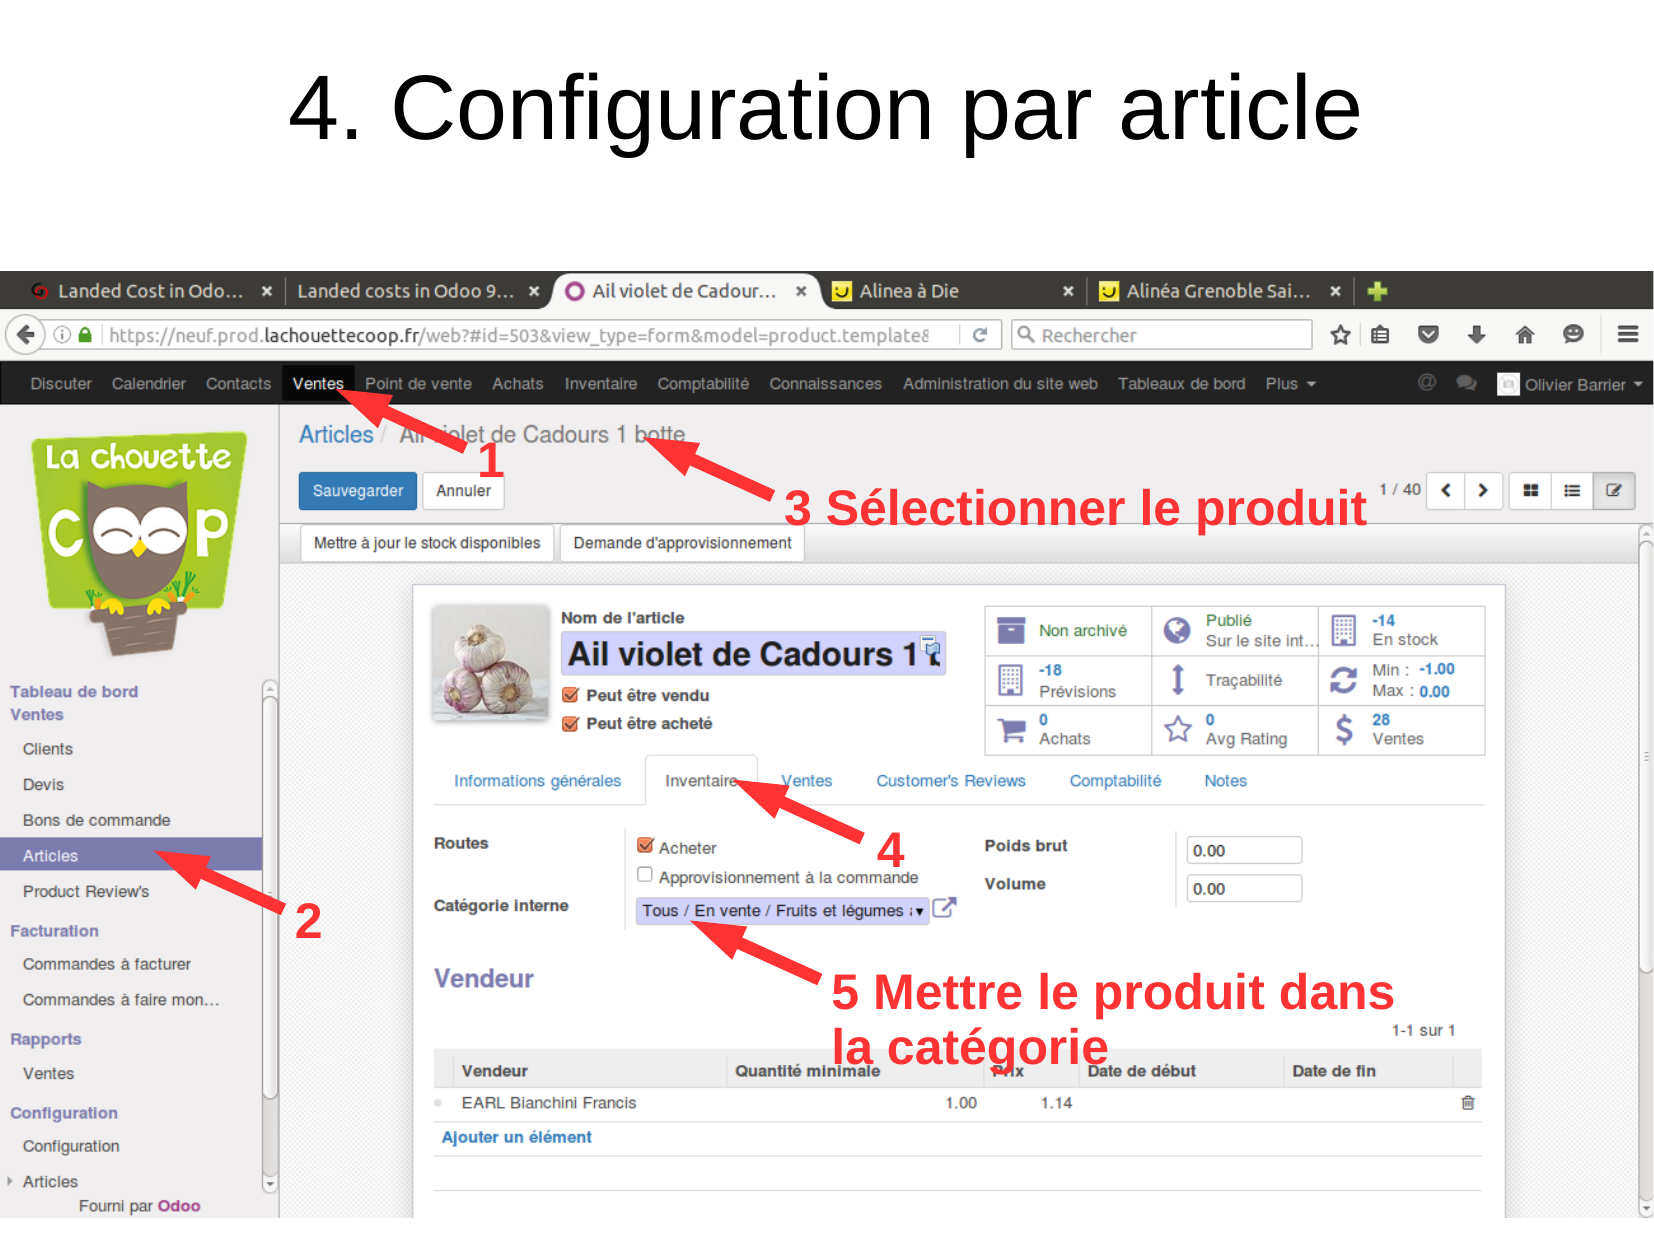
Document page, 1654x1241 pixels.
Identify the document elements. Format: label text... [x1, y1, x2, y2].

title 4. Configuration par article [82, 49, 1571, 166]
text_box 4 [862, 814, 920, 886]
text_box 1 [462, 424, 520, 497]
picture [0, 271, 1654, 1218]
text_box 5 Mettre le produit dans la catégorie [816, 956, 1441, 1084]
text_box 3 Sélectionner le produit [769, 472, 1394, 545]
text_box 2 [280, 886, 338, 958]
